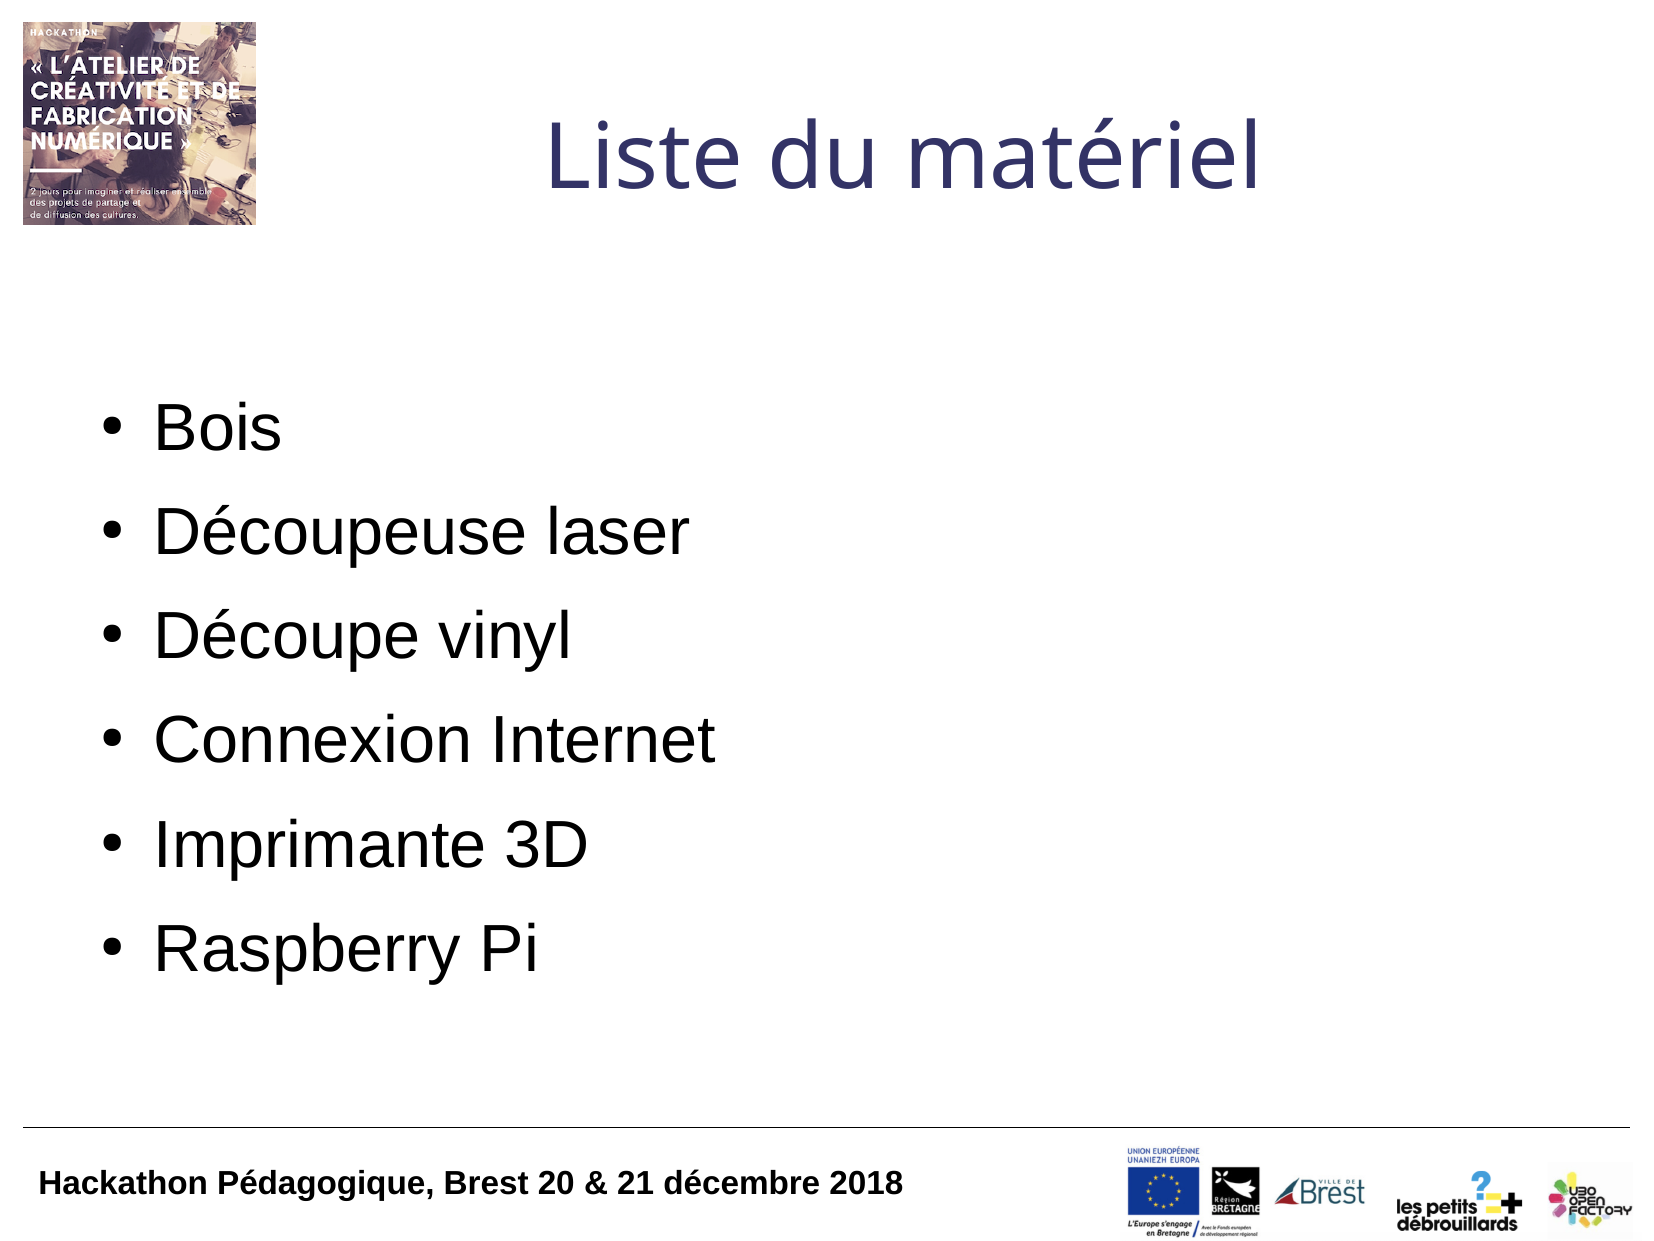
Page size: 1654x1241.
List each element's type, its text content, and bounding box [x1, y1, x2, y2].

list Bois Découpeuse laser Découpe vinyl Connexion Internet Imprimante 3D Raspberry Pi [82, 389, 1571, 1109]
picture [23, 22, 256, 225]
title Liste du matériel [236, 49, 1571, 257]
picture [1120, 1137, 1642, 1241]
text_box Hackathon Pédagogique, Brest 20 & 21 décembre 2018 [23, 1157, 945, 1211]
